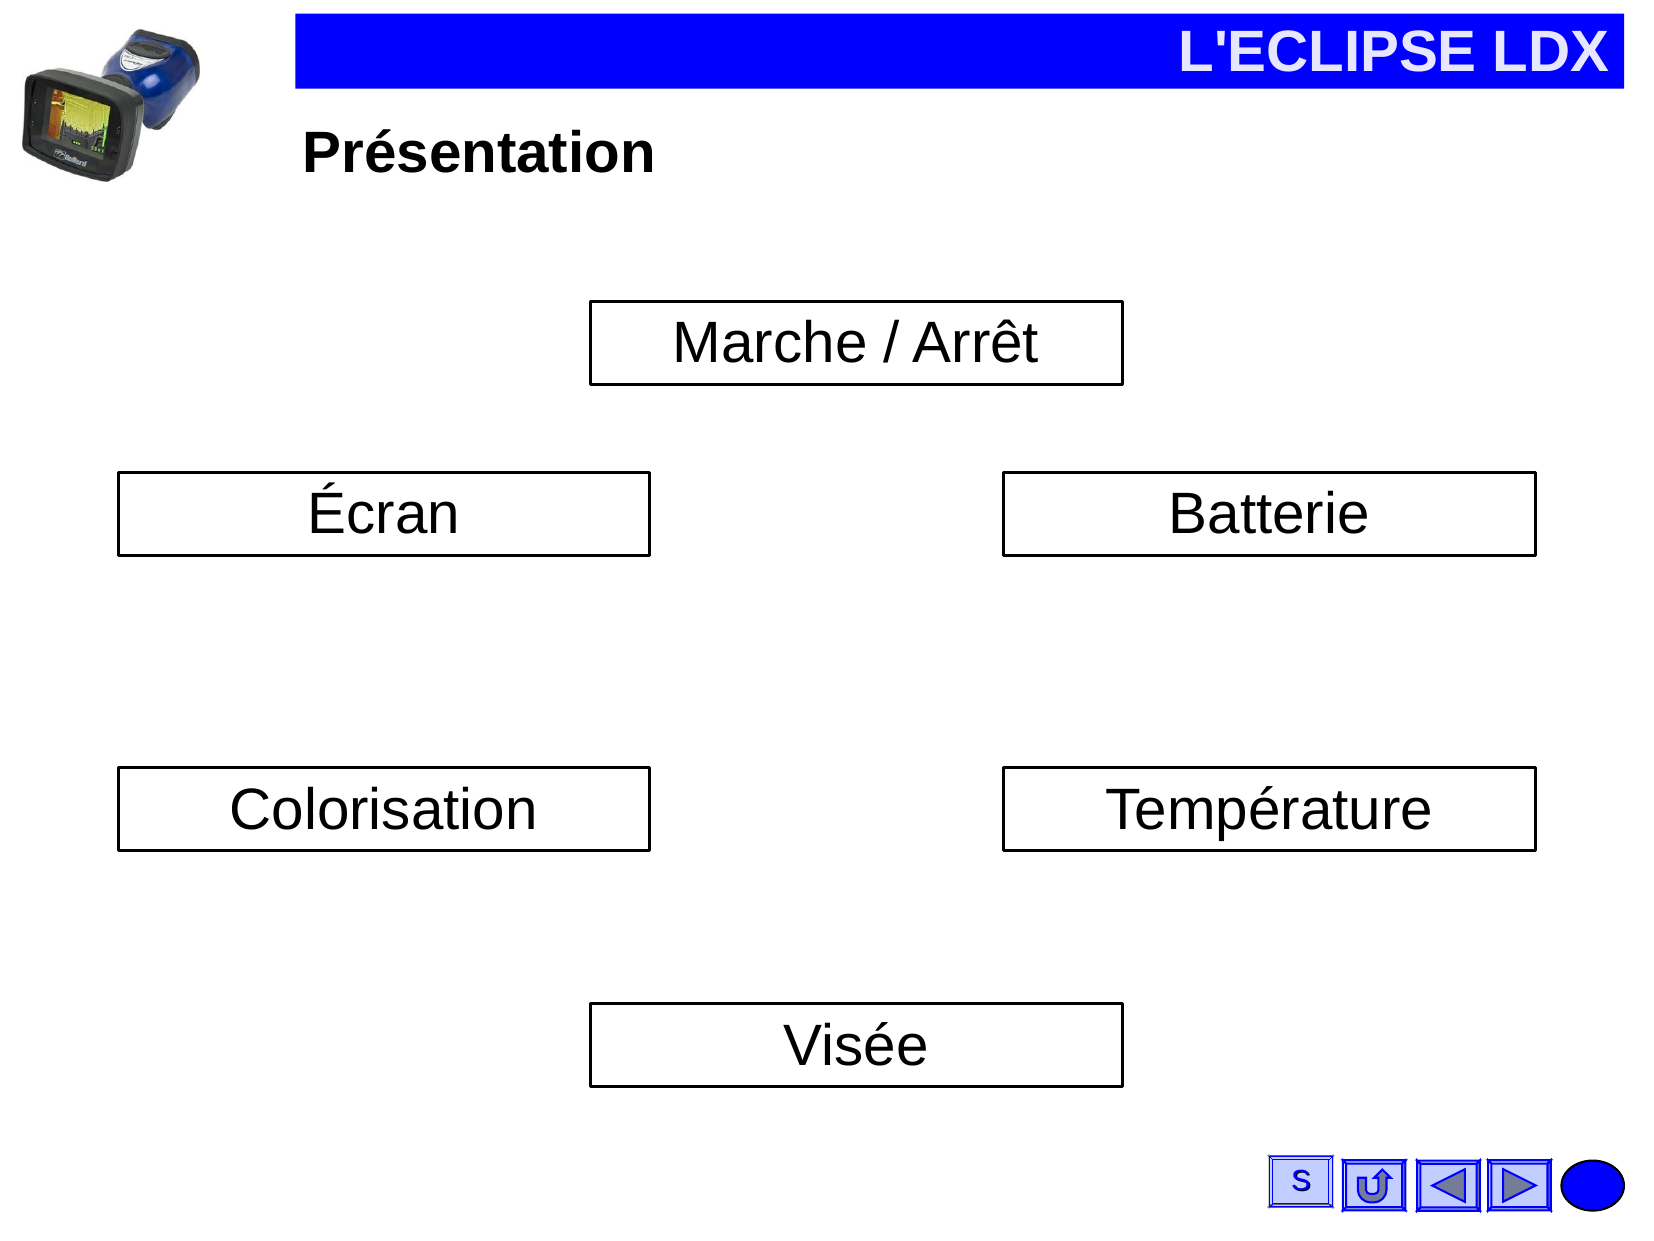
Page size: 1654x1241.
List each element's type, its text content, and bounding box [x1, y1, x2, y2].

text_box Batterie [1003, 472, 1536, 556]
text_box [1561, 1160, 1625, 1211]
text_box L'ECLIPSE LDX [295, 13, 1625, 89]
text_box Présentation [287, 112, 672, 193]
picture [22, 29, 200, 182]
text_box Visée [590, 1003, 1123, 1087]
text_box Écran [118, 472, 650, 556]
text_box Marche / Arrêt [590, 301, 1123, 384]
text_box Colorisation [118, 767, 650, 851]
text_box Température [1003, 767, 1536, 851]
